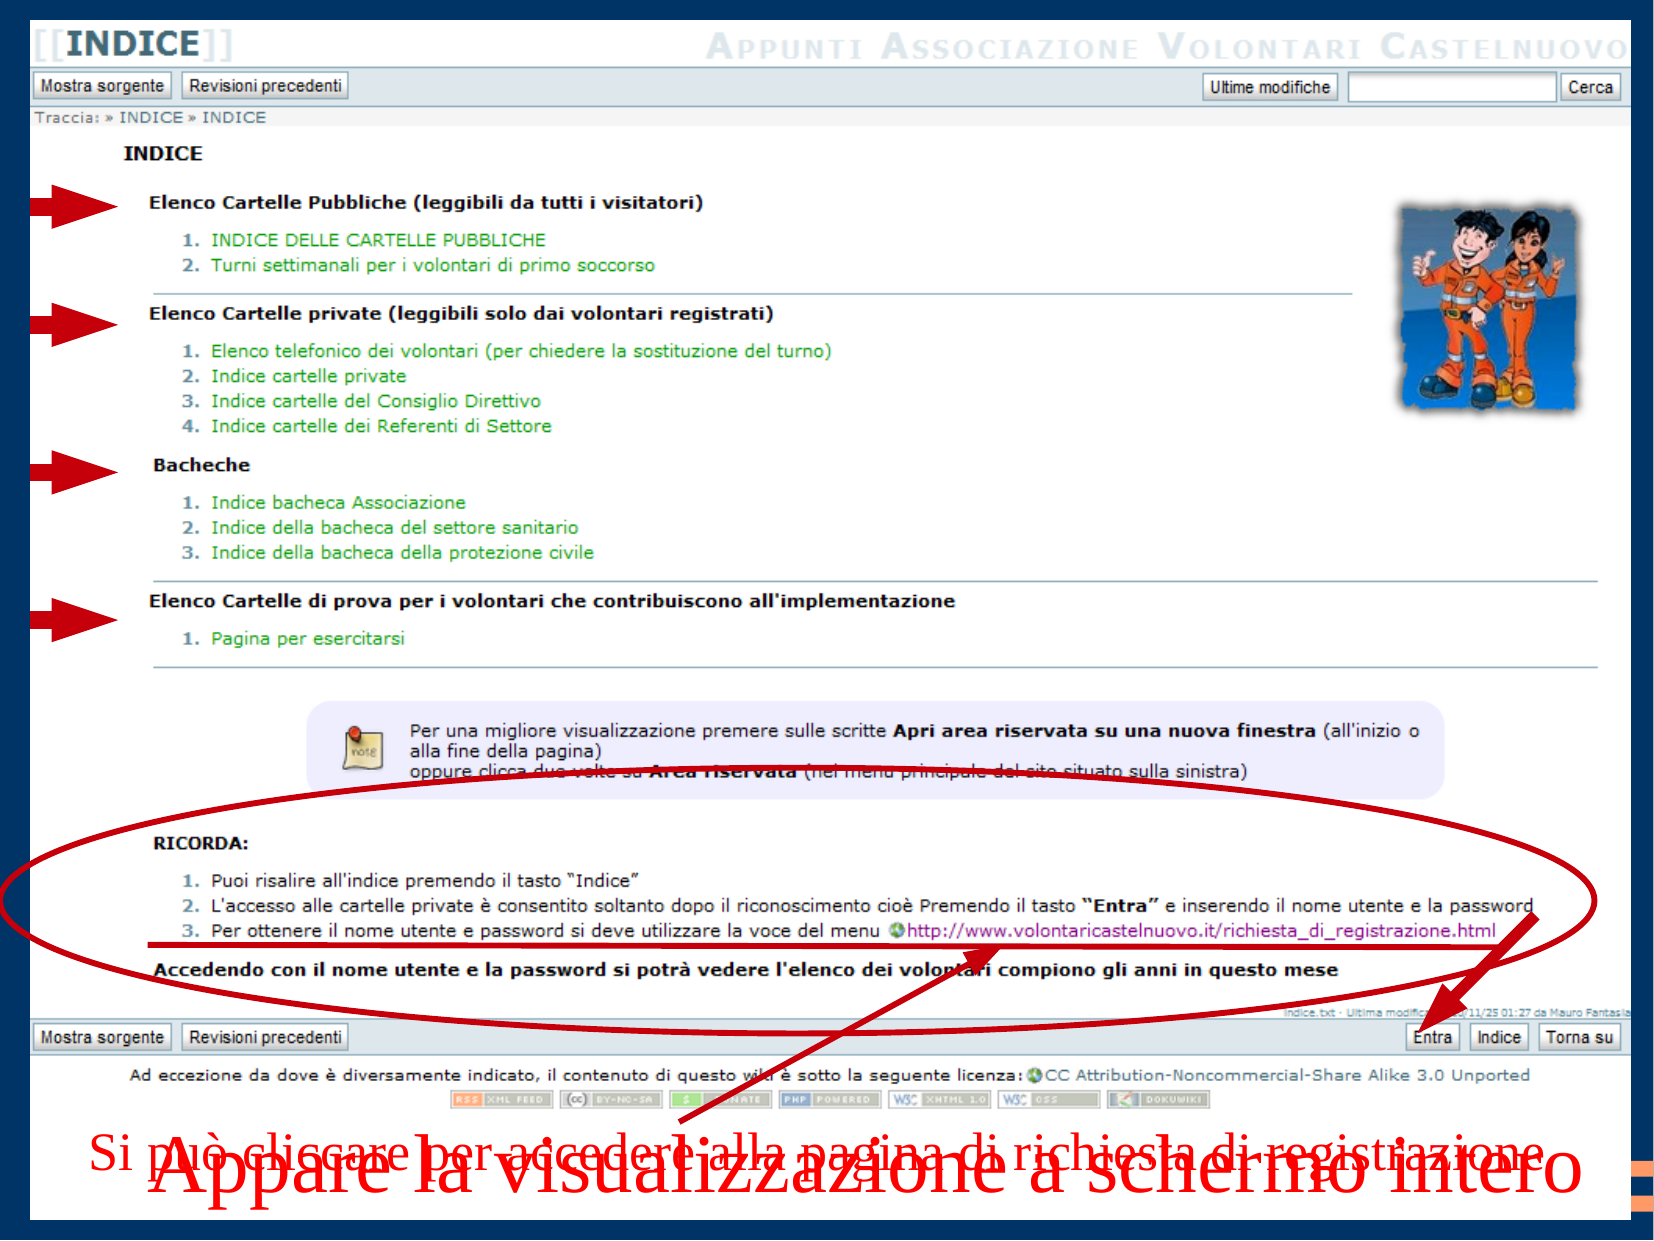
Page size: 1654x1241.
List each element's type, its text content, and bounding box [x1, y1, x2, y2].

picture [30, 20, 1631, 1221]
text_box Si può cliccare per accedere alla pagina di richiesta di registrazione [88, 1122, 1595, 1208]
picture [30, 771, 1591, 1030]
text_box Appare la visualizzazione a schermo intero [147, 1118, 1586, 1122]
